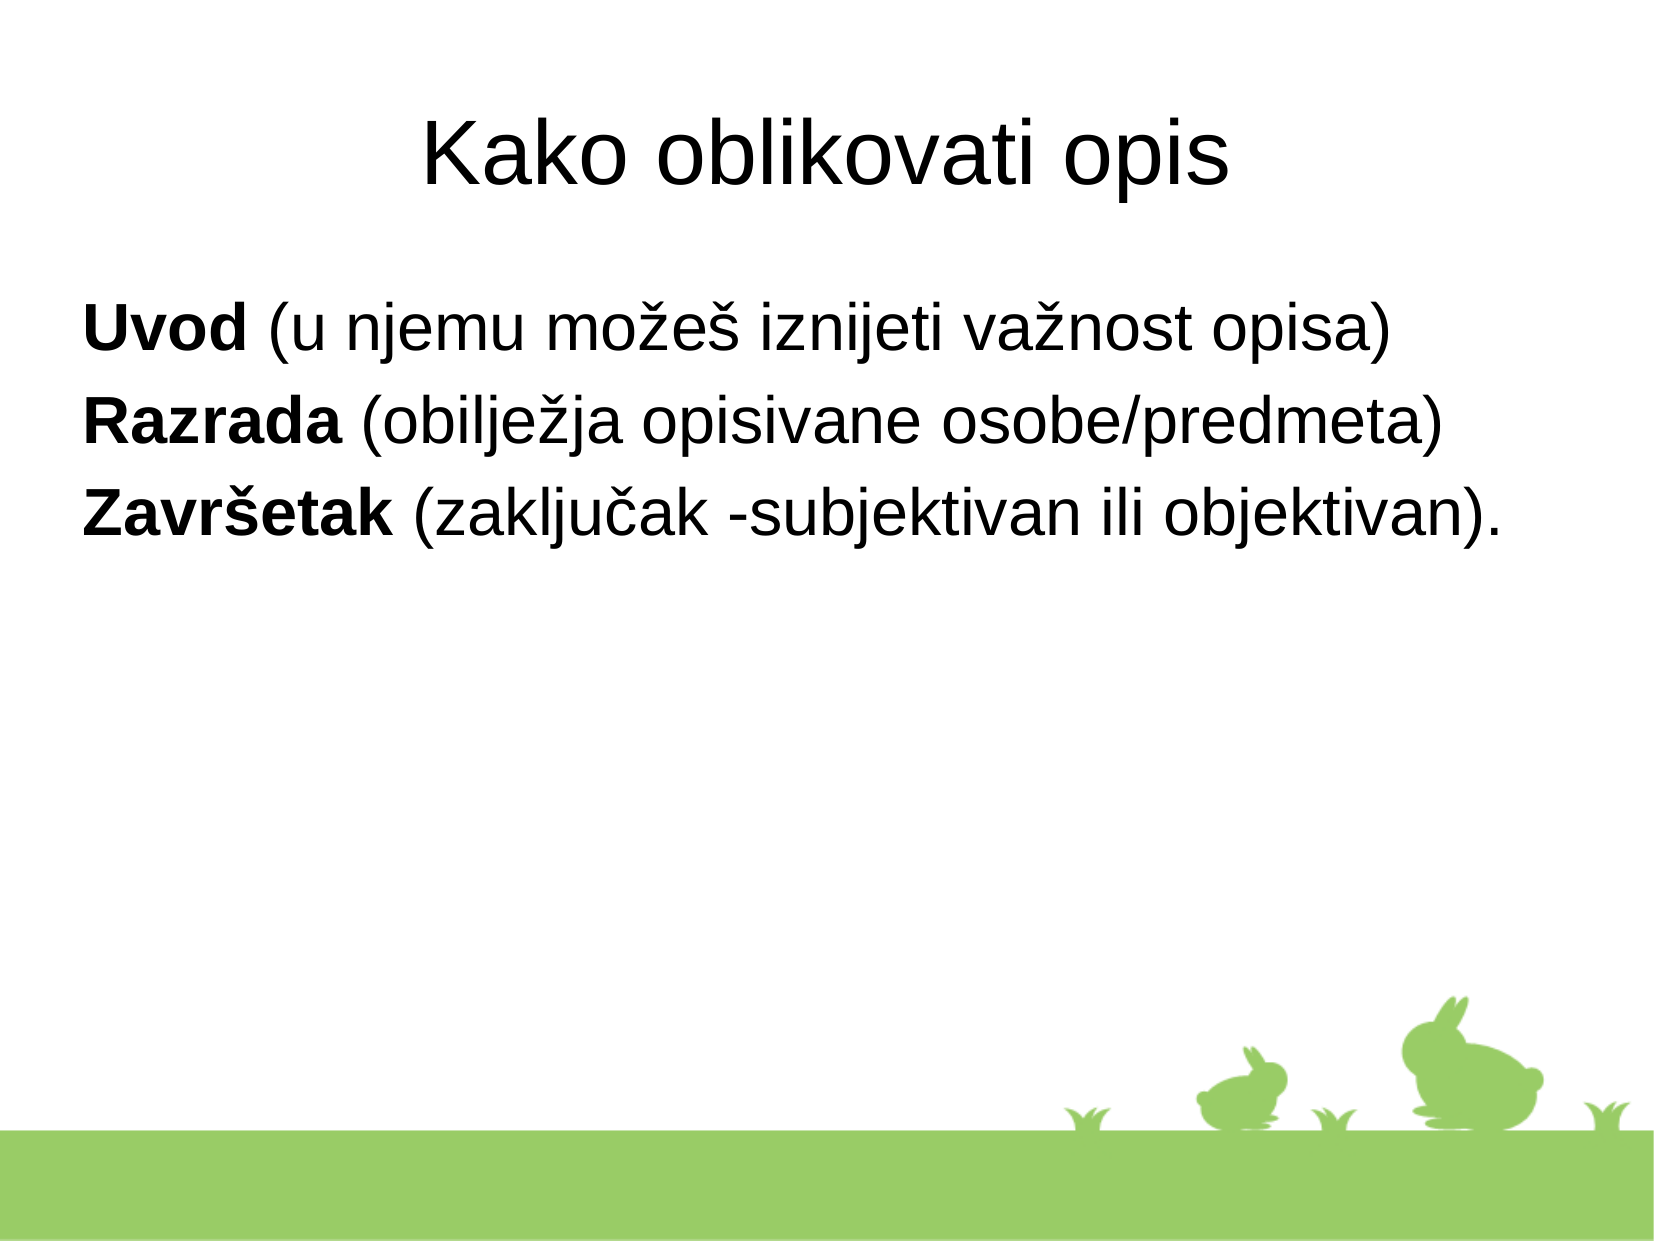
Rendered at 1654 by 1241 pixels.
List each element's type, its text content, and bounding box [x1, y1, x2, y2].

list Uvod (u njemu možeš iznijeti važnost opisa) Razrada (obilježja opisivane osobe/predmeta) Završetak (zaključak -subjektivan ili objektivan). [82, 290, 1571, 1010]
picture [0, 0, 1654, 1241]
title Kako oblikovati opis [82, 49, 1571, 257]
